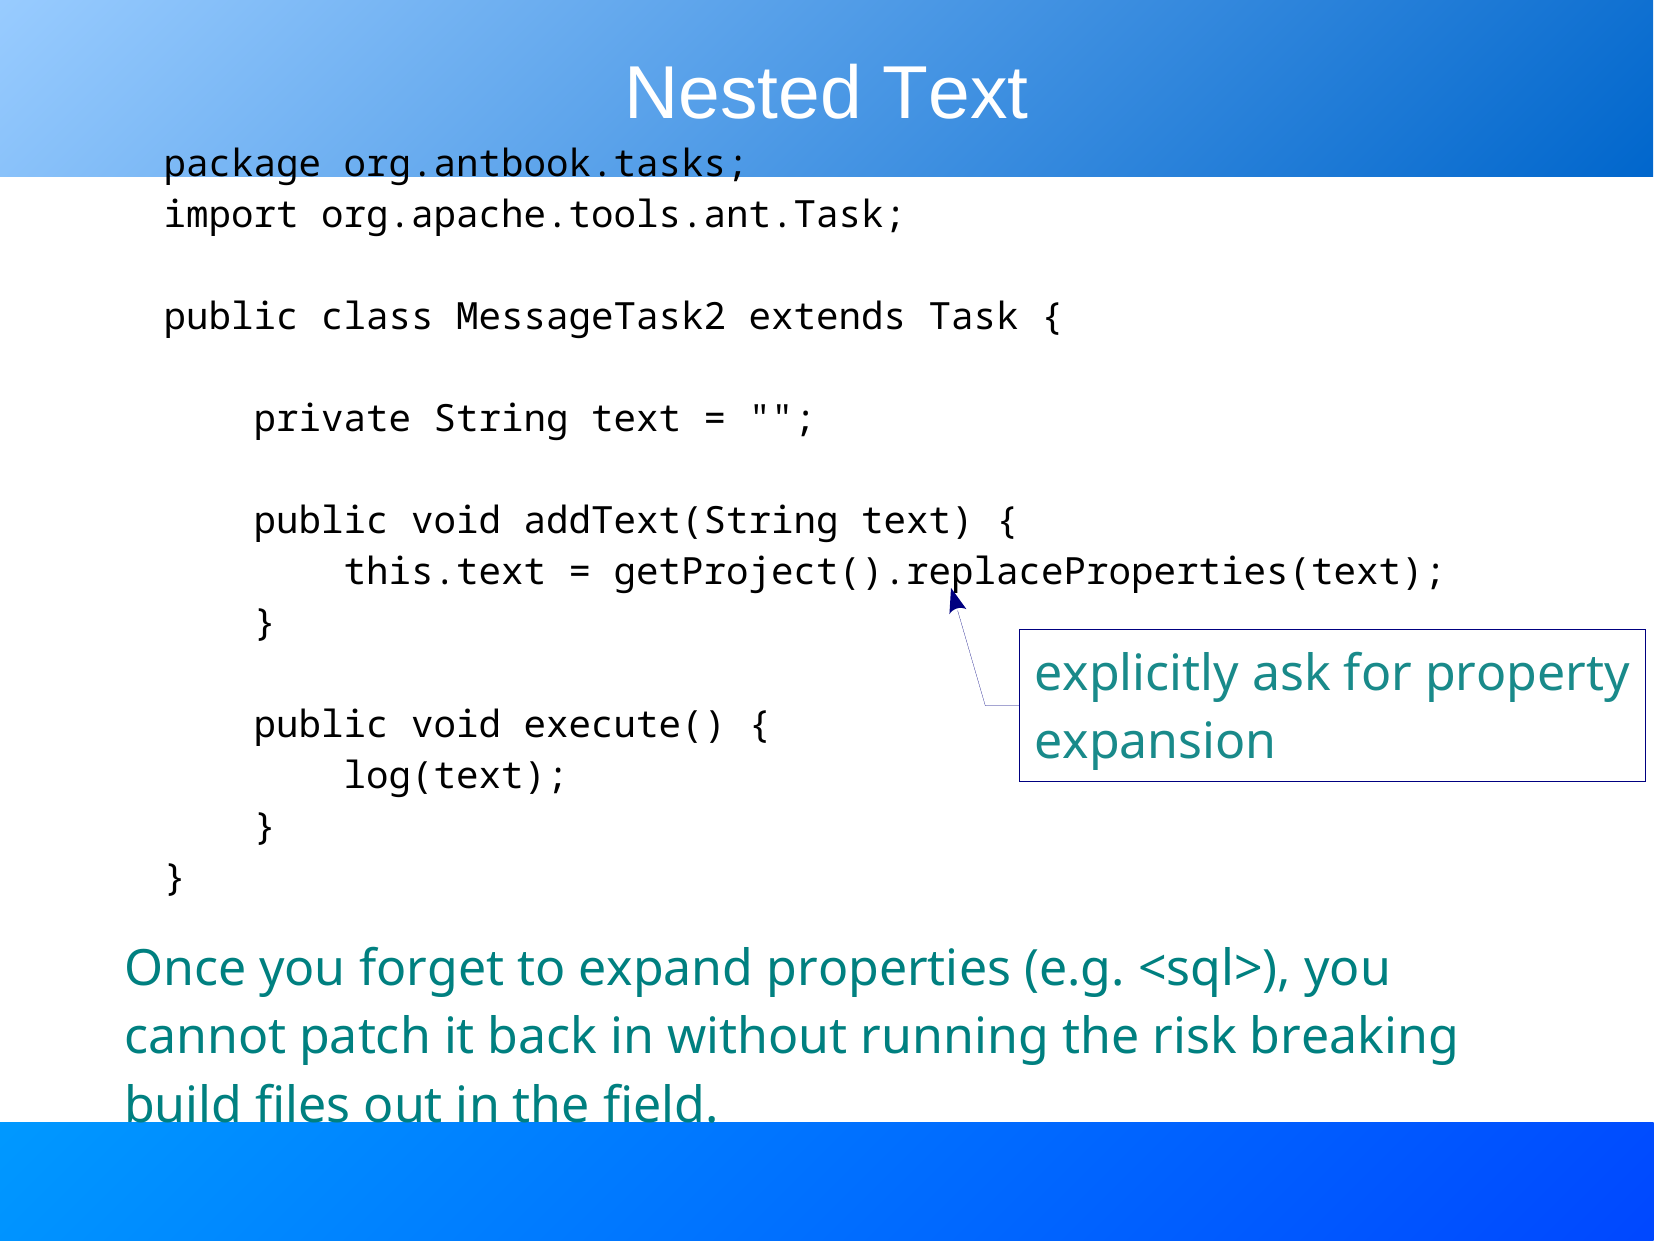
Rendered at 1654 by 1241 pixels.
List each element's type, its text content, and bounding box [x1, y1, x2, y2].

title Nested Text [82, 22, 1571, 163]
text_box package org.antbook.tasks; import org.apache.tools.ant.Task; public class MessageTask2 extends Task { private String text = ""; public void addText(String text) { this.text = getProject().replaceProperties(text); } public void execute() { log(text); } } [148, 236, 1549, 852]
text_box explicitly ask for property expansion [1019, 629, 1646, 782]
text_box Once you forget to expand properties (e.g. <sql>), you cannot patch it back in without running the risk breaking build files out in the field. [109, 924, 1534, 1059]
